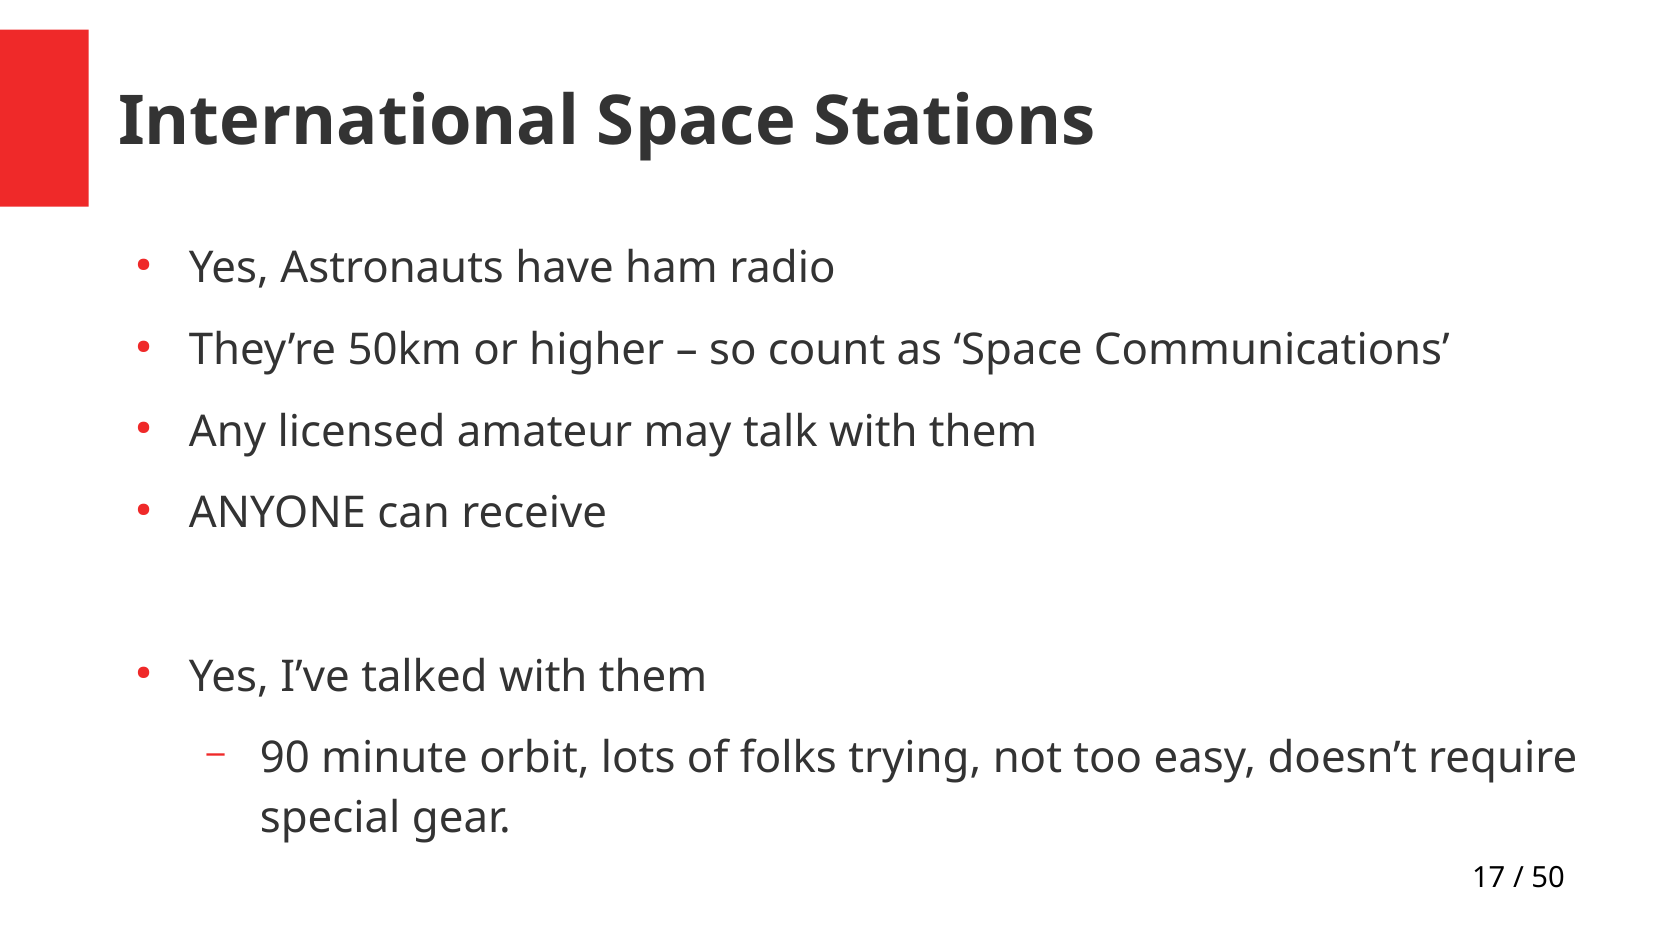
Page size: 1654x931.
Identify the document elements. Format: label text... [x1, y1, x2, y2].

list Yes, Astronauts have ham radio They’re 50km or higher – so count as ‘Space Communications’ Any licensed amateur may talk with them ANYONE can receive Yes, I’ve talked with them 90 minute orbit, lots of folks trying, not too easy, doesn’t require special gear. [118, 236, 1595, 798]
title International Space Stations [118, 29, 1595, 207]
